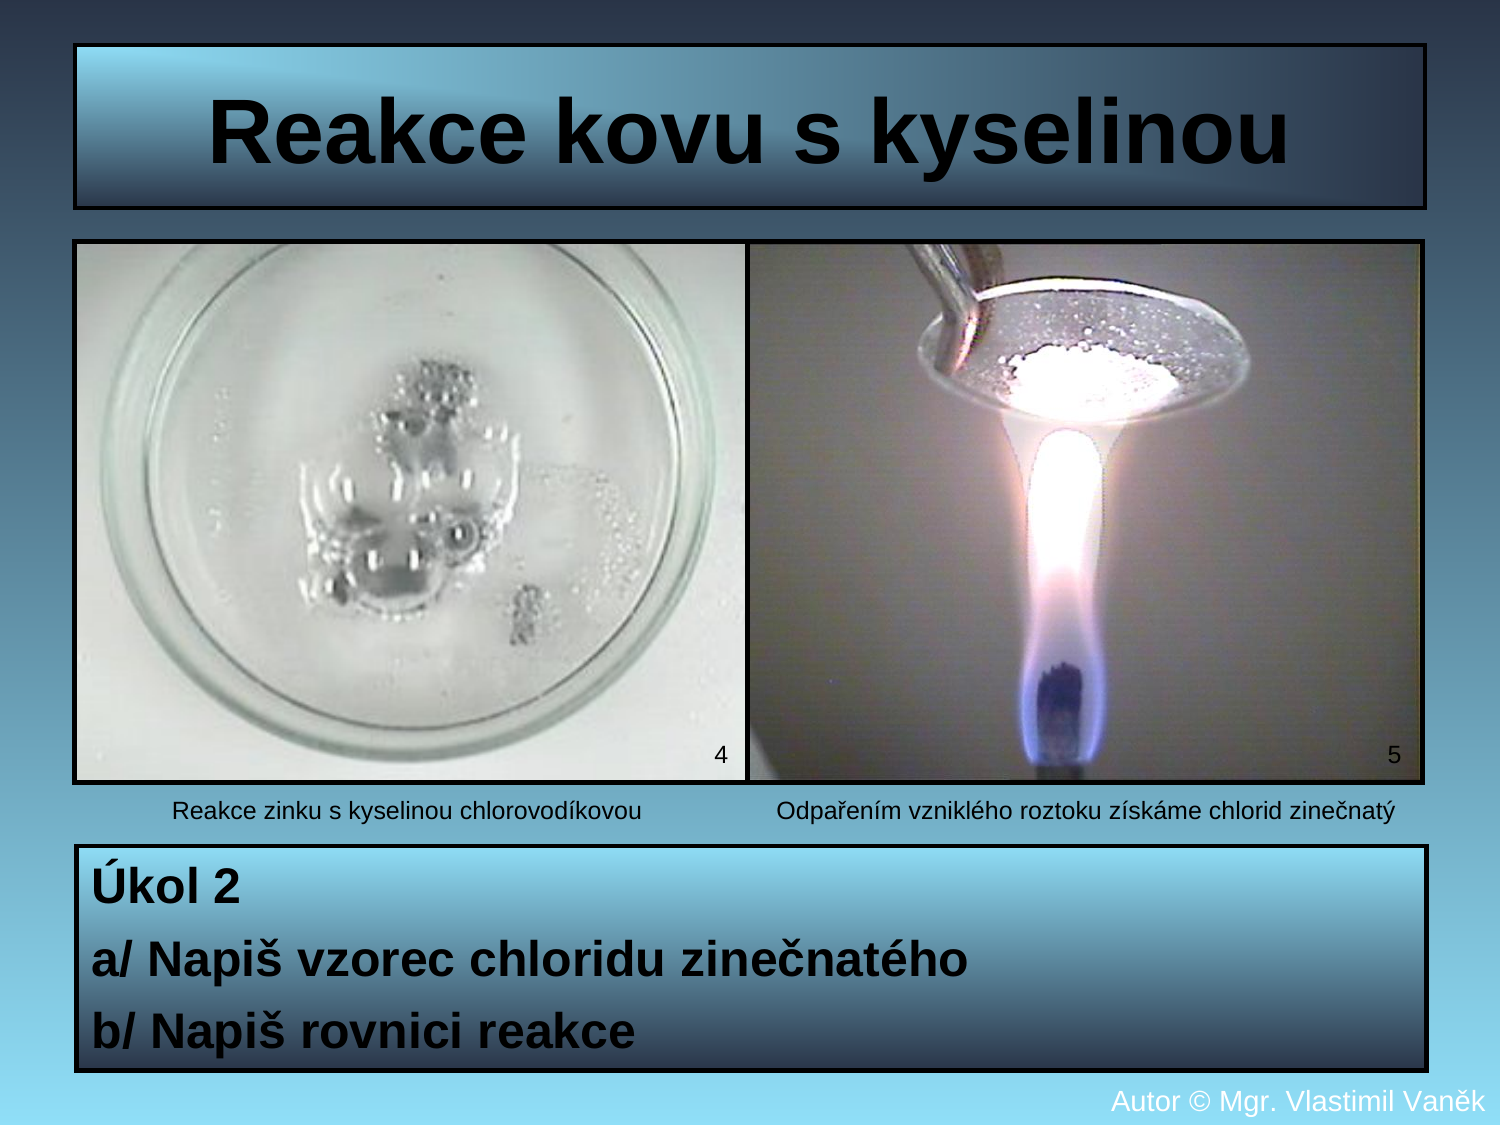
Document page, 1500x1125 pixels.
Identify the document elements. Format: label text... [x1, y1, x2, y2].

text_box [750, 243, 1421, 781]
title Reakce kovu s kyselinou [75, 45, 1426, 209]
text_box Reakce zinku s kyselinou chlorovodíkovou [64, 786, 726, 833]
text_box 5 [1372, 731, 1417, 777]
text_box Autor © Mgr. Vlastimil Vaněk [1096, 1074, 1500, 1125]
text_box 4 [699, 731, 744, 777]
text_box Odpařením vzniklého roztoku získáme chlorid zinečnatý [726, 786, 1447, 833]
text_box [76, 243, 745, 781]
list Úkol 2 a/ Napiš vzorec chloridu zinečnatého b/ Napiš rovnici reakce [76, 846, 1427, 1071]
